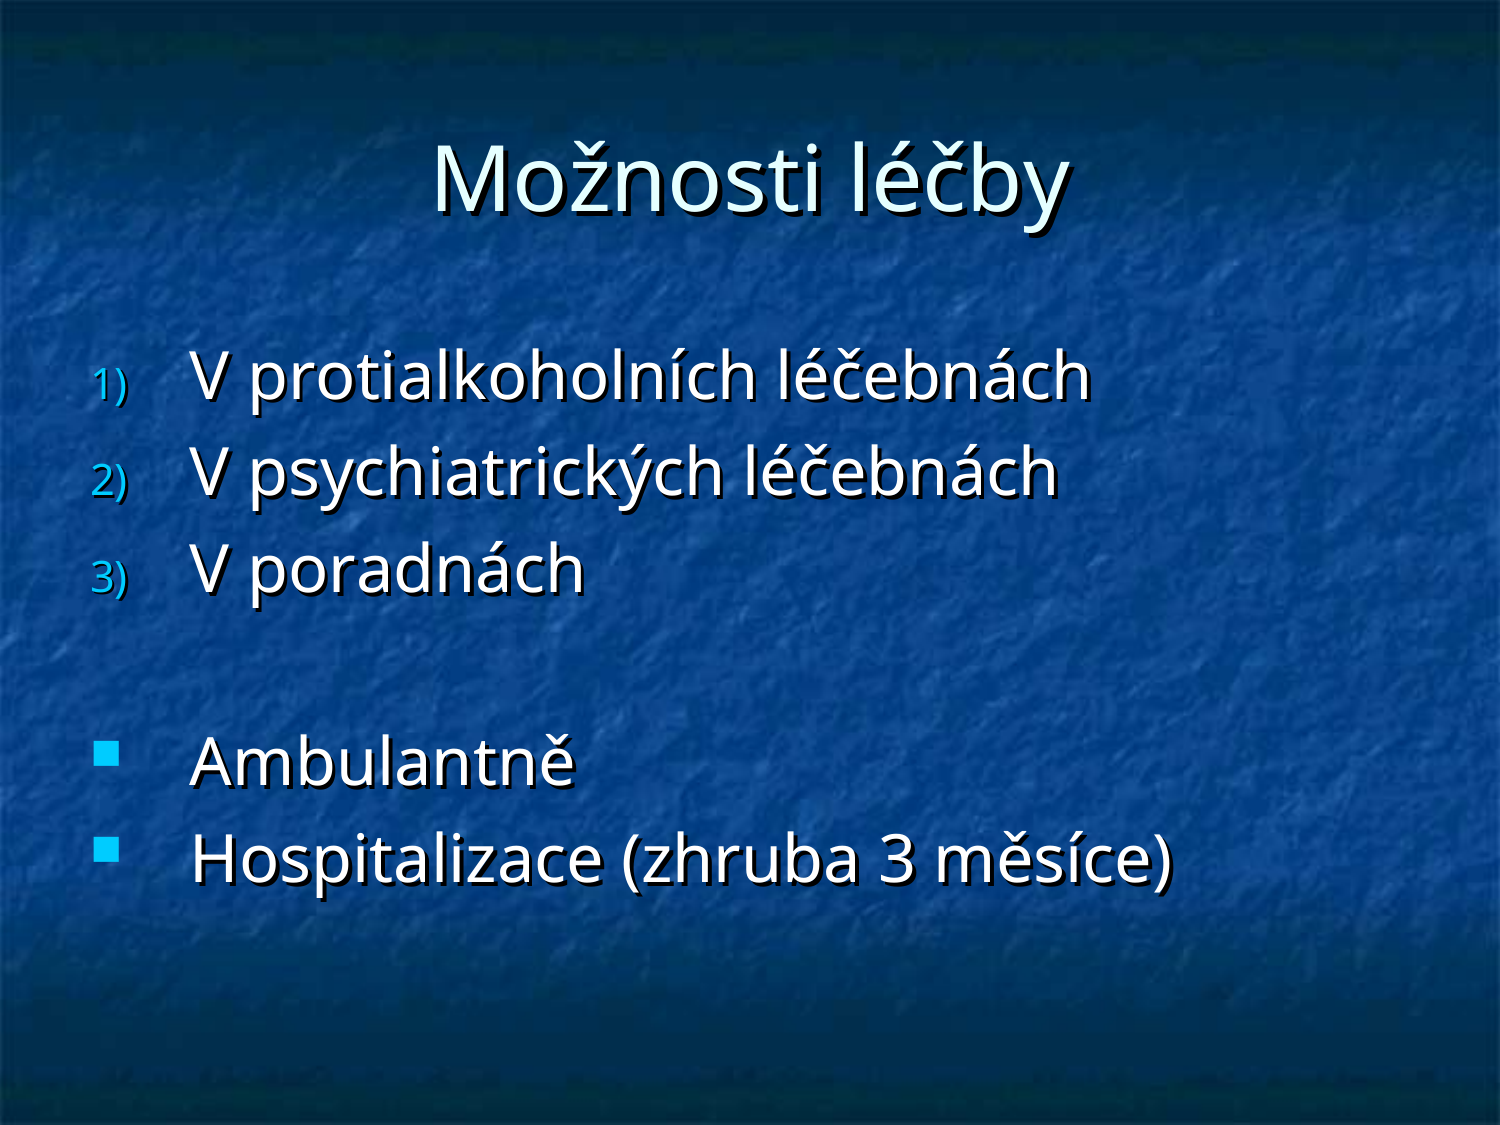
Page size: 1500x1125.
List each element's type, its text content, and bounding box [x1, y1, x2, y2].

list V protialkoholních léčebnách V psychiatrických léčebnách V poradnách Ambulantně Hospitalizace (zhruba 3 měsíce) [75, 324, 1426, 1001]
picture [0, 0, 1500, 1125]
title Možnosti léčby [75, 62, 1426, 288]
